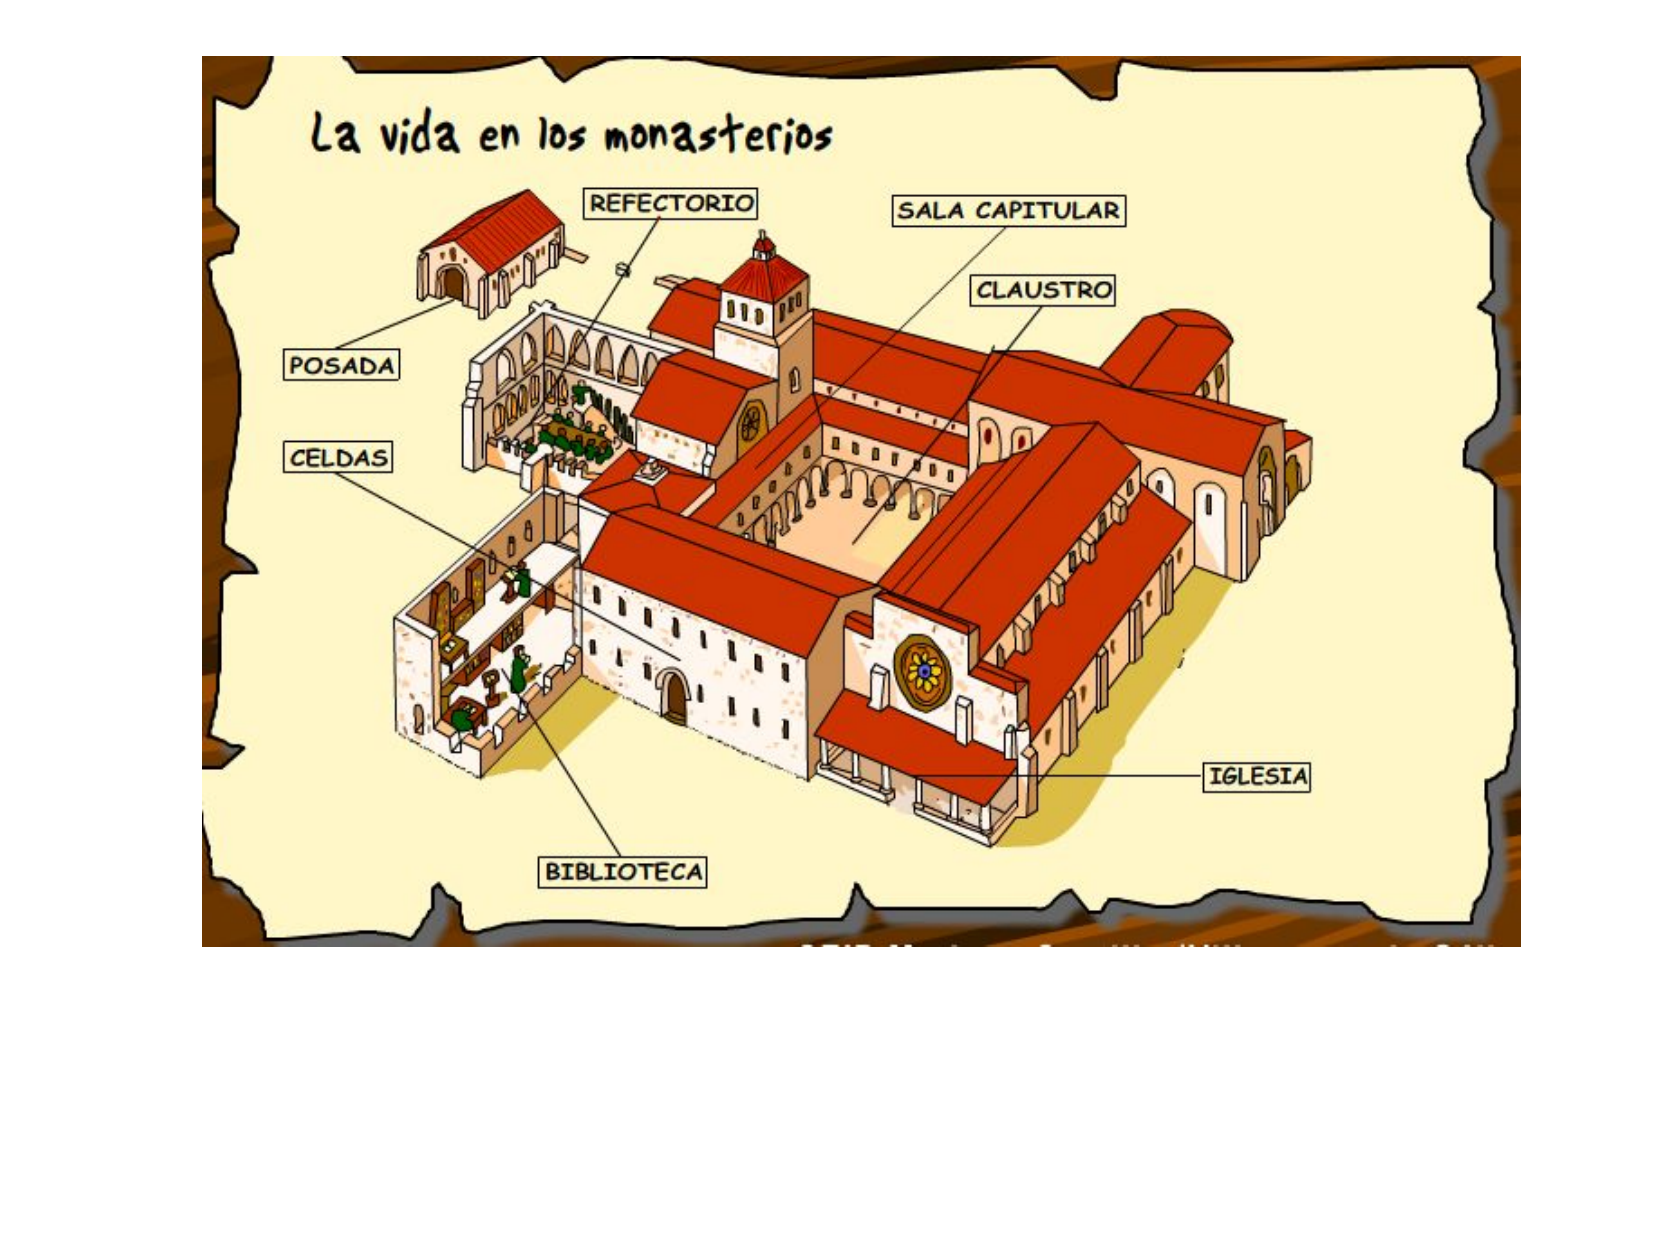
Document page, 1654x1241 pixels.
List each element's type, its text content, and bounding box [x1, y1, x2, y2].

title A EUROPA FEUDAL [82, 49, 1571, 257]
picture [202, 56, 1521, 947]
